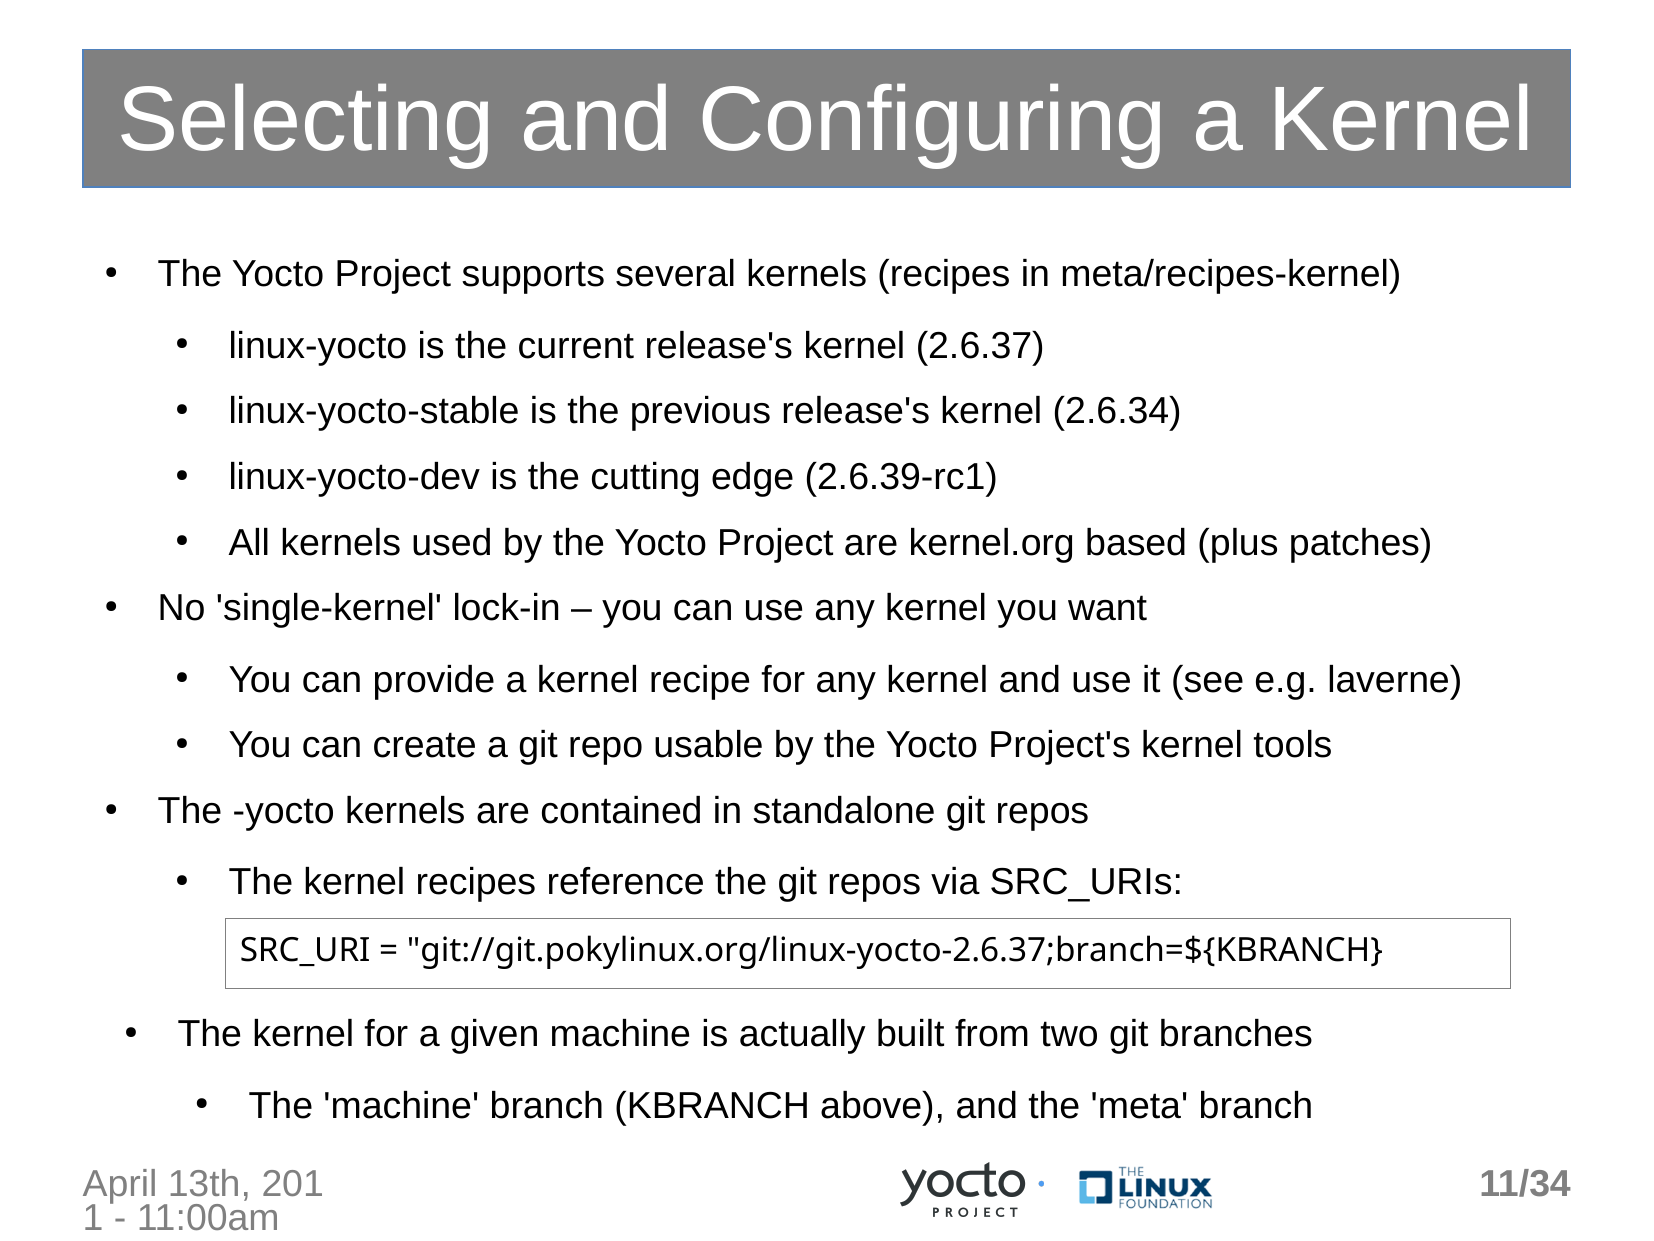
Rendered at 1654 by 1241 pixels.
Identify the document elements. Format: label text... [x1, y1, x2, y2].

title Selecting and Configuring a Kernel [82, 49, 1571, 188]
text_box SRC_URI = "git://git.pokylinux.org/linux-yocto-2.6.37;branch=${KBRANCH} [225, 918, 1511, 989]
list The kernel for a given machine is actually built from two git branches The 'machine' branch (KBRANCH above), and the 'meta' branch [106, 1012, 1595, 1137]
picture [1075, 1162, 1215, 1211]
picture [900, 1162, 1044, 1217]
list The Yocto Project supports several kernels (recipes in meta/recipes-kernel) linux-yocto is the current release's kernel (2.6.37) linux-yocto-stable is the previous release's kernel (2.6.34) linux-yocto-dev is the cutting edge (2.6.39-rc1) All kernels used by the Yocto Project are kernel.org based (plus patches) No 'single-kernel' lock-in – you can use any kernel you want You can provide a kernel recipe for any kernel and use it (see e.g. laverne) You can create a git repo usable by the Yocto Project's kernel tools The -yocto kernels are contained in standalone git repos The kernel recipes reference the git repos via SRC_URIs: [86, 252, 1576, 919]
